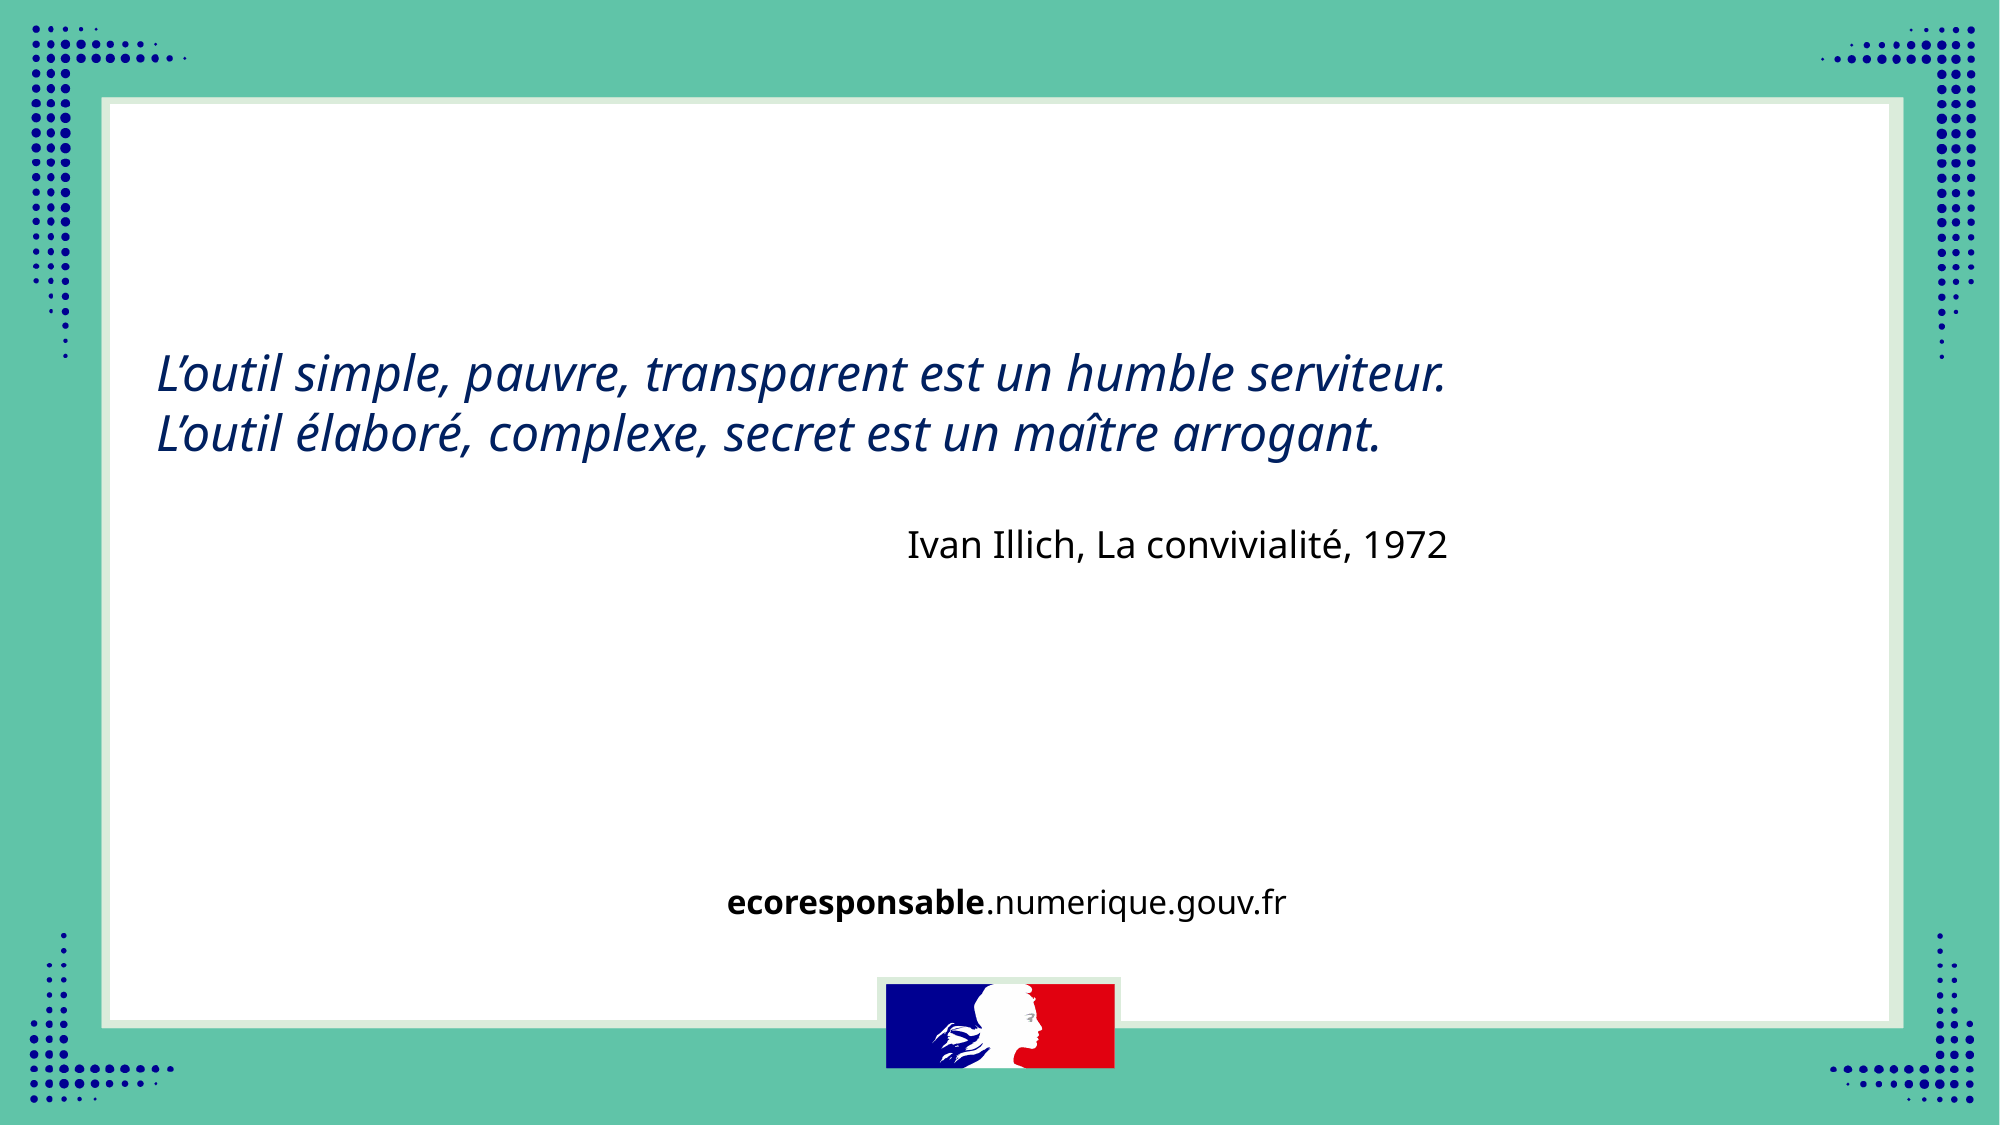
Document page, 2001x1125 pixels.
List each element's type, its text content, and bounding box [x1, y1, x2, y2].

picture [0, 0, 2000, 1125]
text_box L’outil simple, pauvre, transparent est un humble serviteur. L’outil élaboré, complexe, secret est un maître arrogant. Ivan Illich, La convivialité, 1972 [142, 334, 1879, 574]
text_box ecoresponsable.numerique.gouv.fr [712, 874, 1302, 929]
